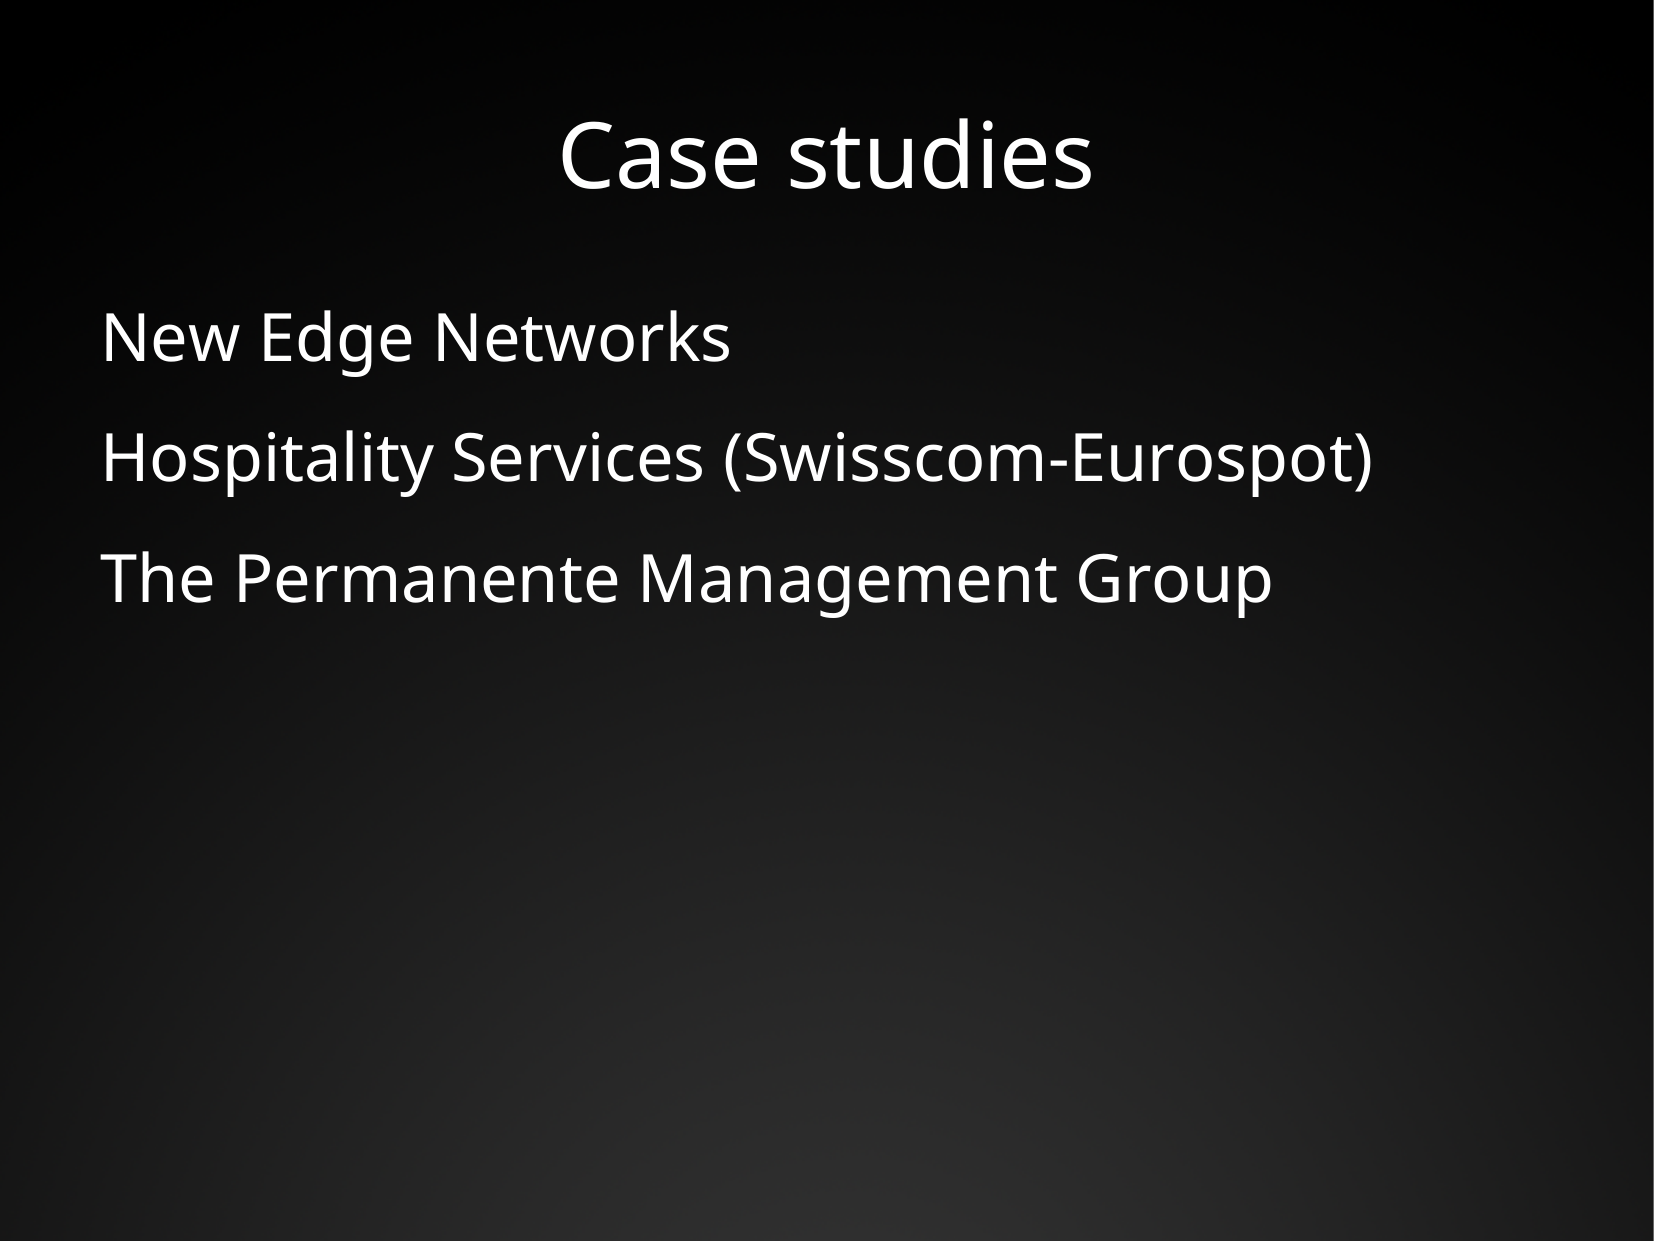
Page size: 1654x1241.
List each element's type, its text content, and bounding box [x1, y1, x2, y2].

title Case studies [82, 49, 1571, 257]
list New Edge Networks Hospitality Services (Swisscom-Eurospot) The Permanente Management Group [82, 290, 1571, 1109]
picture [0, 0, 1654, 1241]
